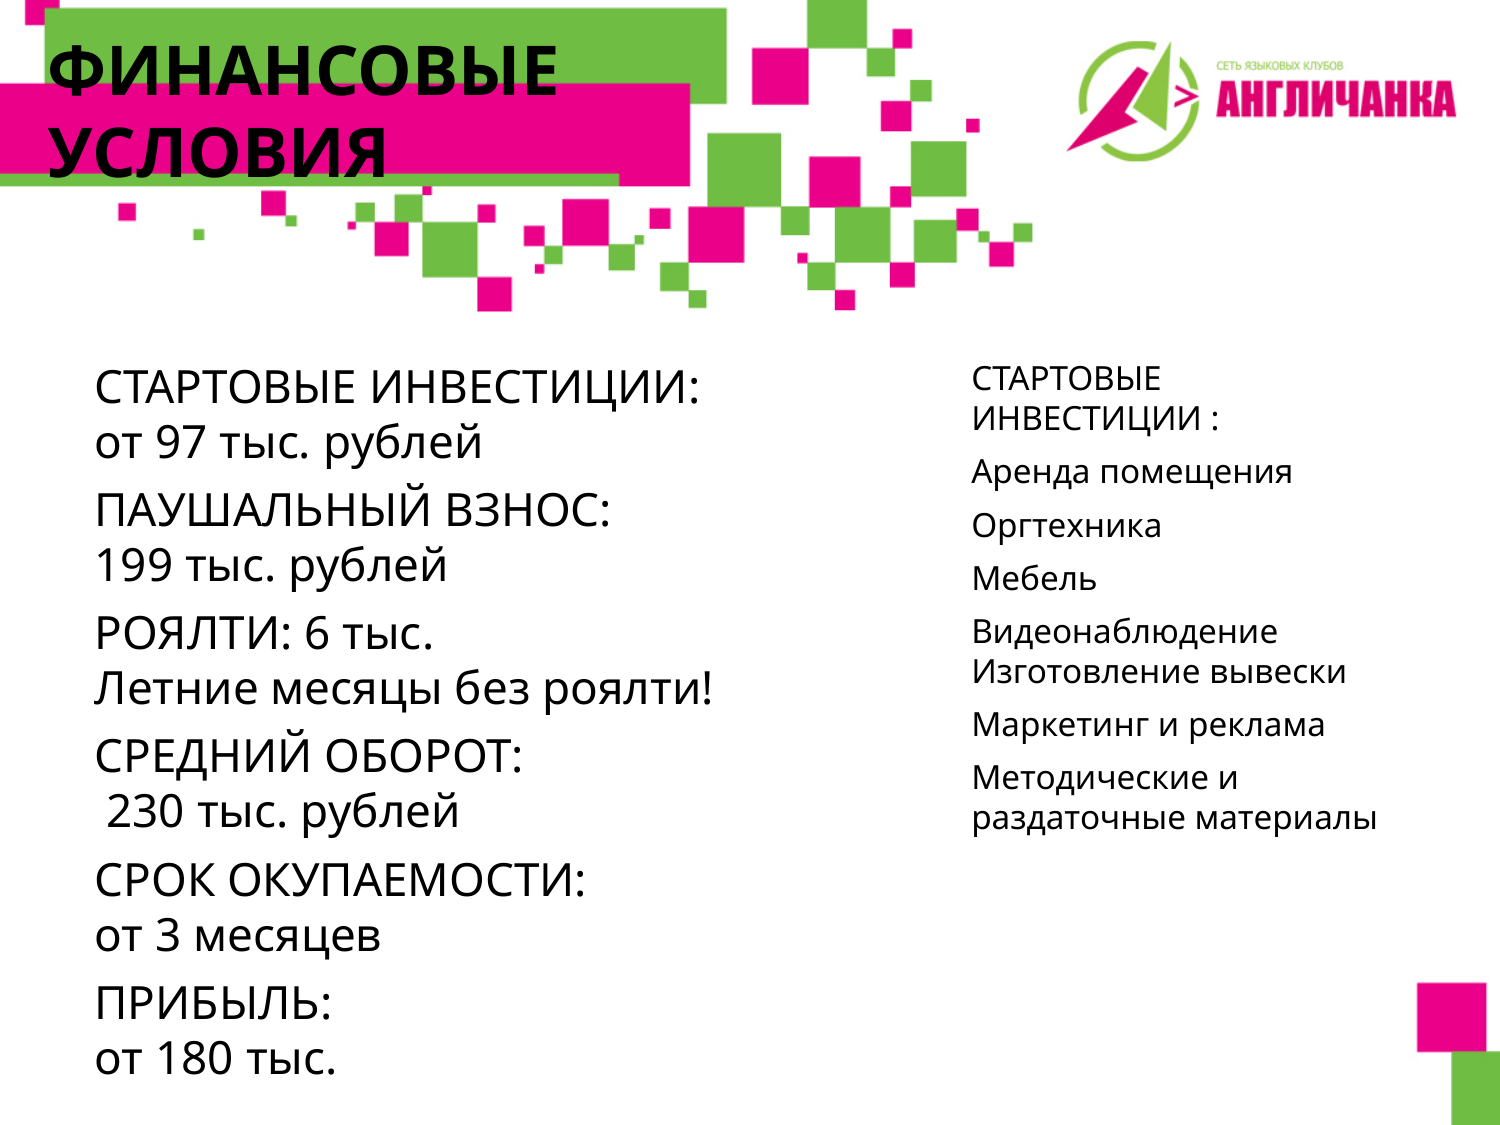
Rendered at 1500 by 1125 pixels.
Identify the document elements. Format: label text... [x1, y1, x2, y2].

picture [0, 0, 1500, 1125]
text_box СТАРТОВЫЕ ИНВЕСТИЦИИ: от 97 тыс. рублей ПАУШАЛЬНЫЙ ВЗНОС: 199 тыс. рублей РОЯЛТИ: 6 тыс. Летние месяцы без роялти! СРЕДНИЙ ОБОРОТ: 230 тыс. рублей СРОК ОКУПАЕМОСТИ: от 3 месяцев ПРИБЫЛЬ: от 180 тыс. [79, 349, 857, 1071]
text_box СТАРТОВЫЕ ИНВЕСТИЦИИ : Аренда помещения Оргтехника Мебель Видеонаблюдение Изготовление вывески Маркетинг и реклама Методические и раздаточные материалы [956, 349, 1400, 894]
text_box ФИНАНСОВЫЕ УСЛОВИЯ [32, 19, 1010, 187]
